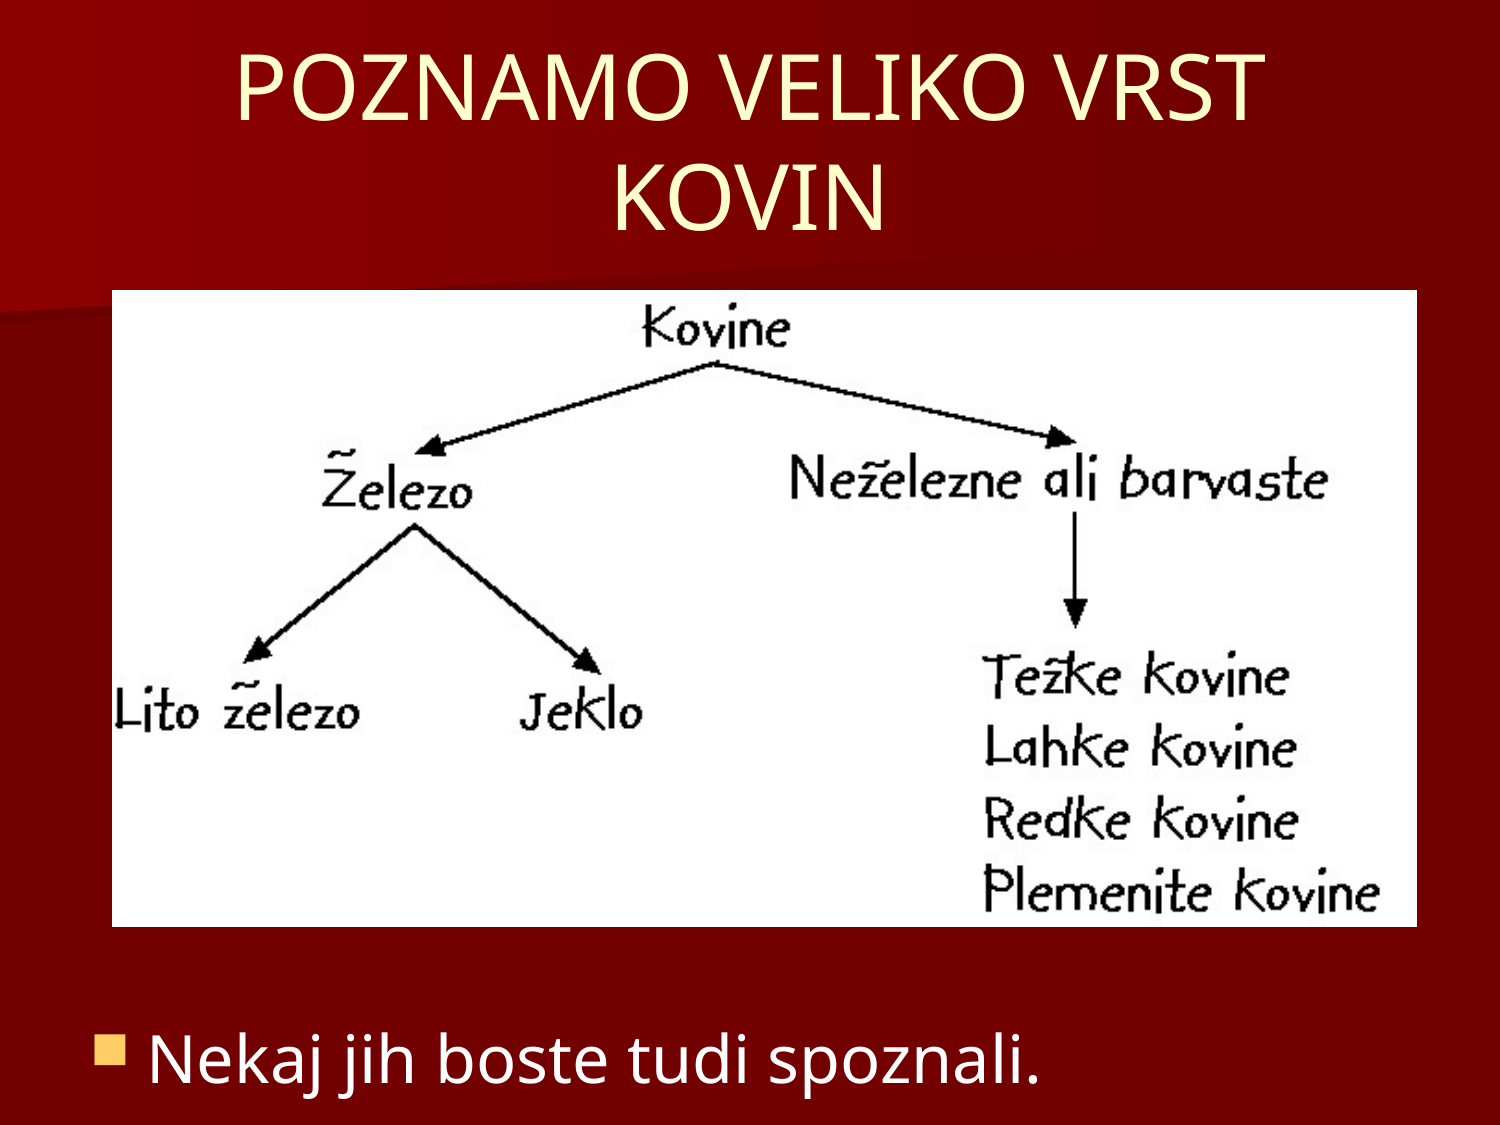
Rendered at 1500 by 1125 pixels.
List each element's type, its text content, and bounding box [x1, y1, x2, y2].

title POZNAMO VELIKO VRST KOVIN [75, 45, 1425, 233]
picture [112, 290, 1417, 927]
list Nekaj jih boste tudi spoznali. [75, 262, 1425, 1000]
